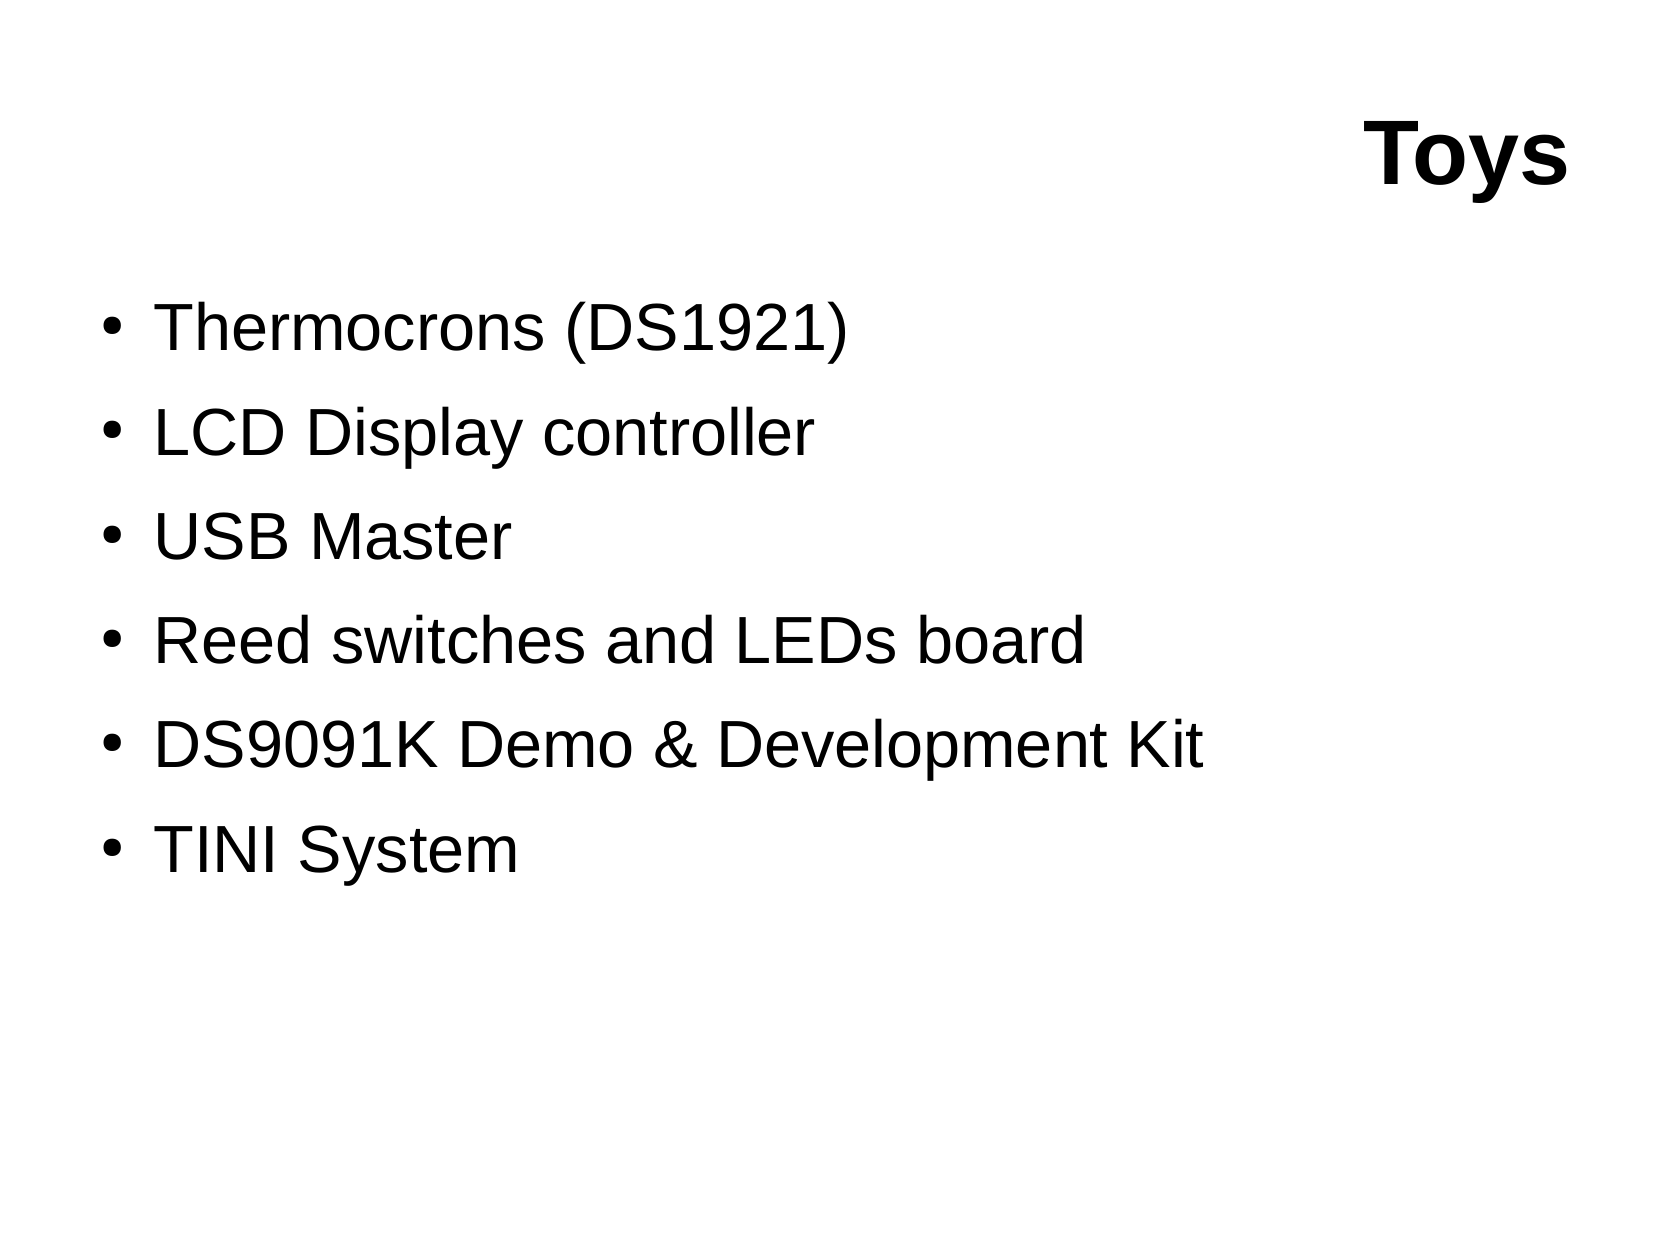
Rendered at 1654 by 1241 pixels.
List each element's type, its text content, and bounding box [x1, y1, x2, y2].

list Thermocrons (DS1921) LCD Display controller USB Master Reed switches and LEDs board DS9091K Demo & Development Kit TINI System [82, 290, 1571, 1010]
title Toys [82, 49, 1571, 257]
